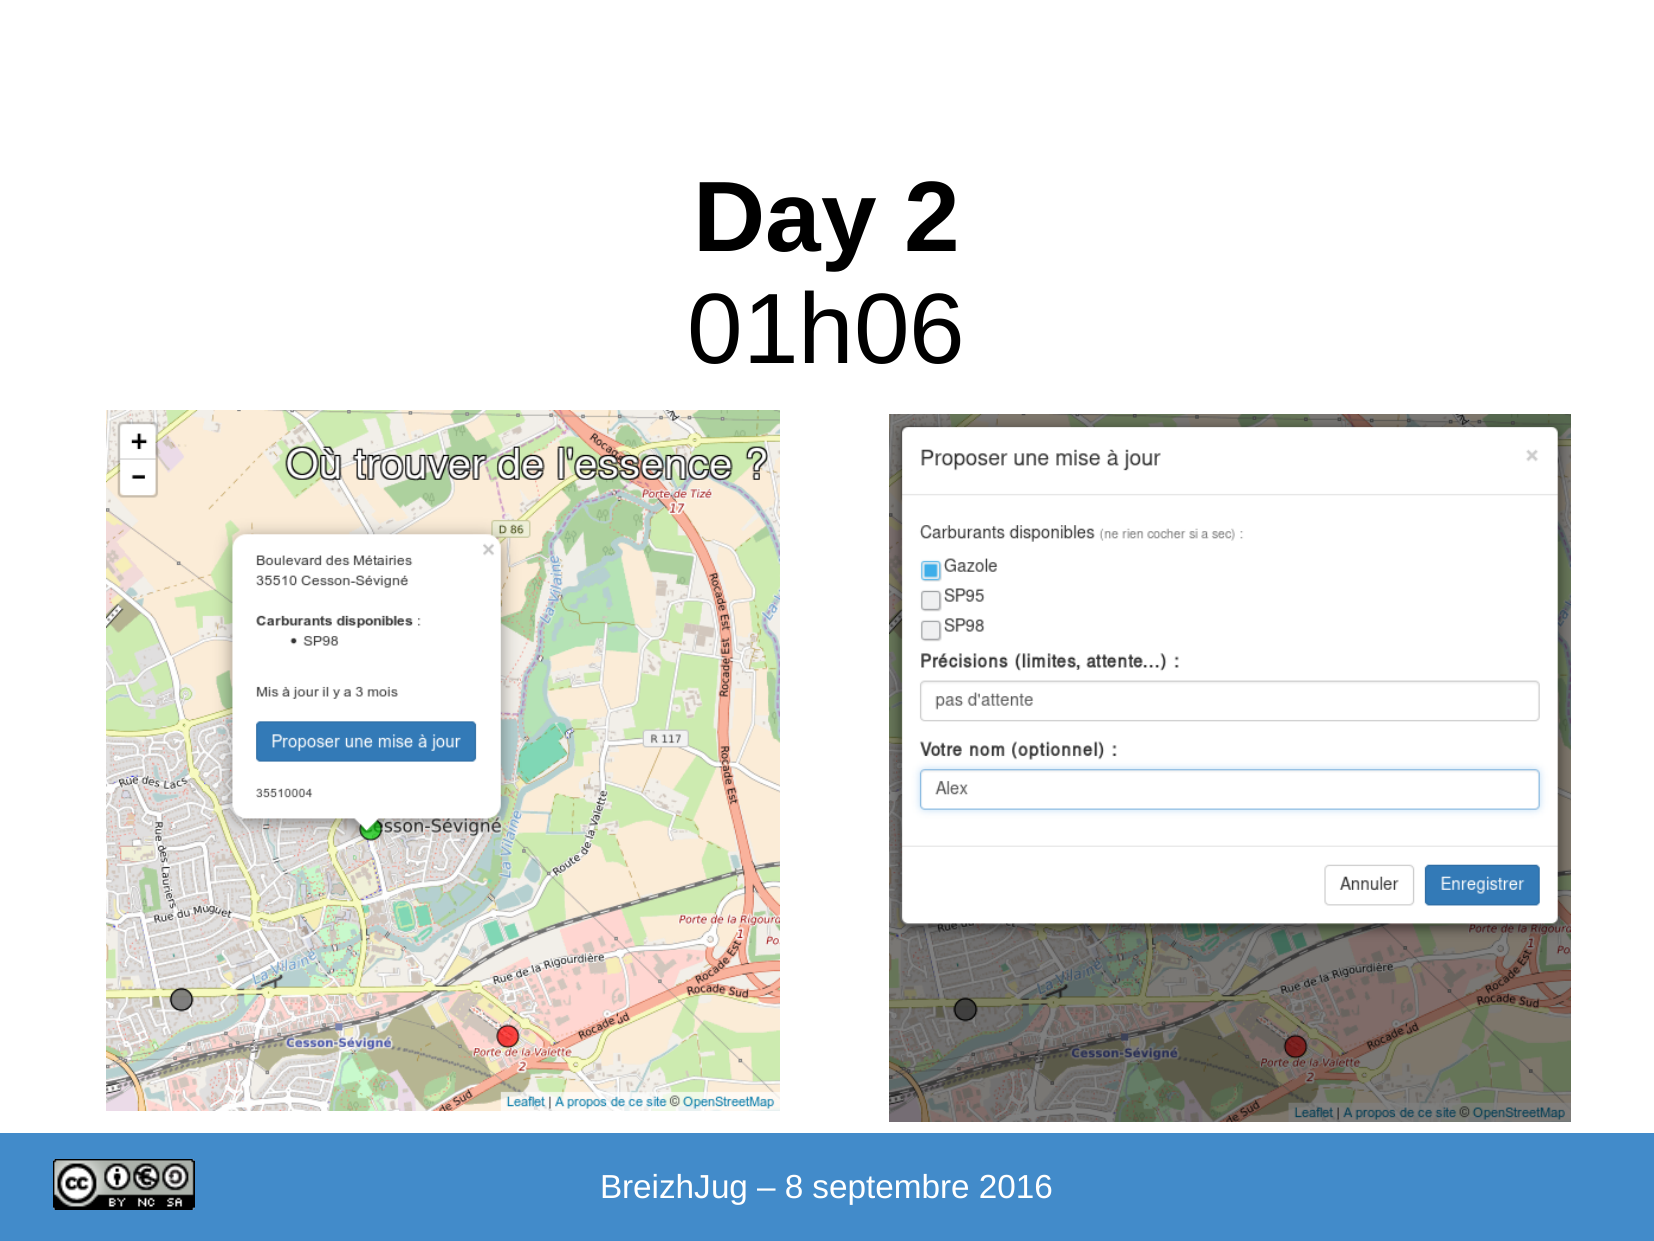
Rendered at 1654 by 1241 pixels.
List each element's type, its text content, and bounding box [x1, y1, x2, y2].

picture [889, 414, 1571, 1123]
picture [106, 410, 780, 1111]
subtitle Day 2 01h06 [82, 49, 1571, 1010]
picture [53, 1159, 195, 1210]
